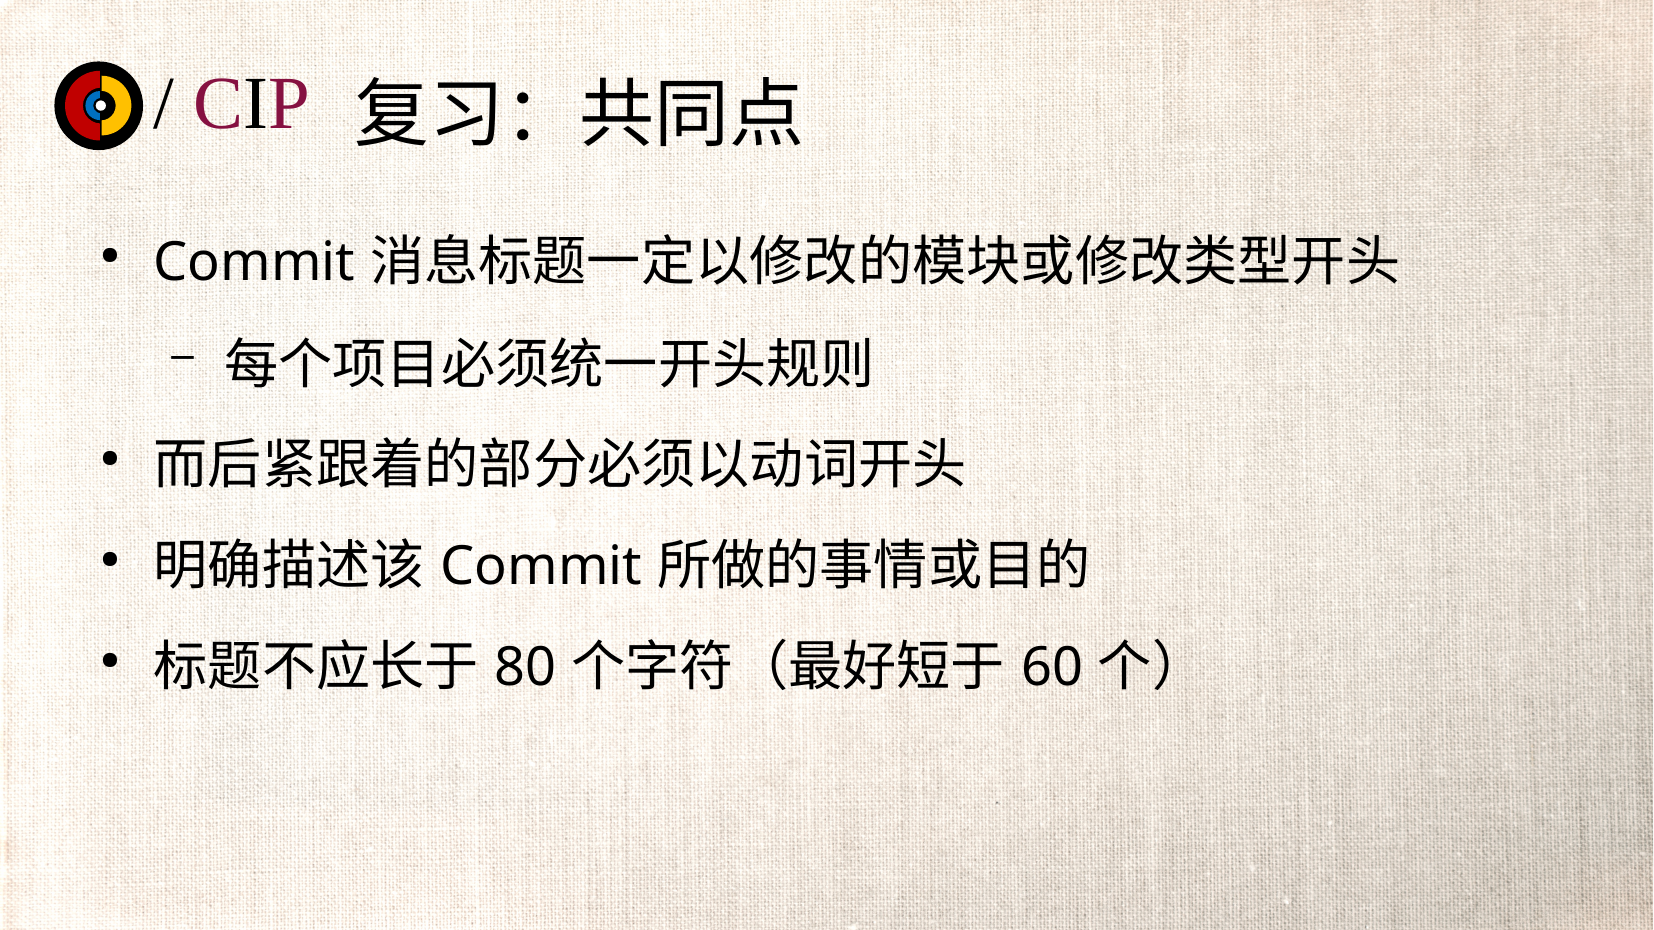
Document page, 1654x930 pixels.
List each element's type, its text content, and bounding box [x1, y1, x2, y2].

picture [0, 0, 1654, 930]
list Commit消息标题一定以修改的模块或修改类型开头 每个项目必须统一开头规则 而后紧跟着的部分必须以动词开头 明确描述该Commit所做的事情或目的 标题不应长于80个字符（最好短于60个） [82, 217, 1571, 757]
title 复习：共同点 [354, 29, 1541, 185]
